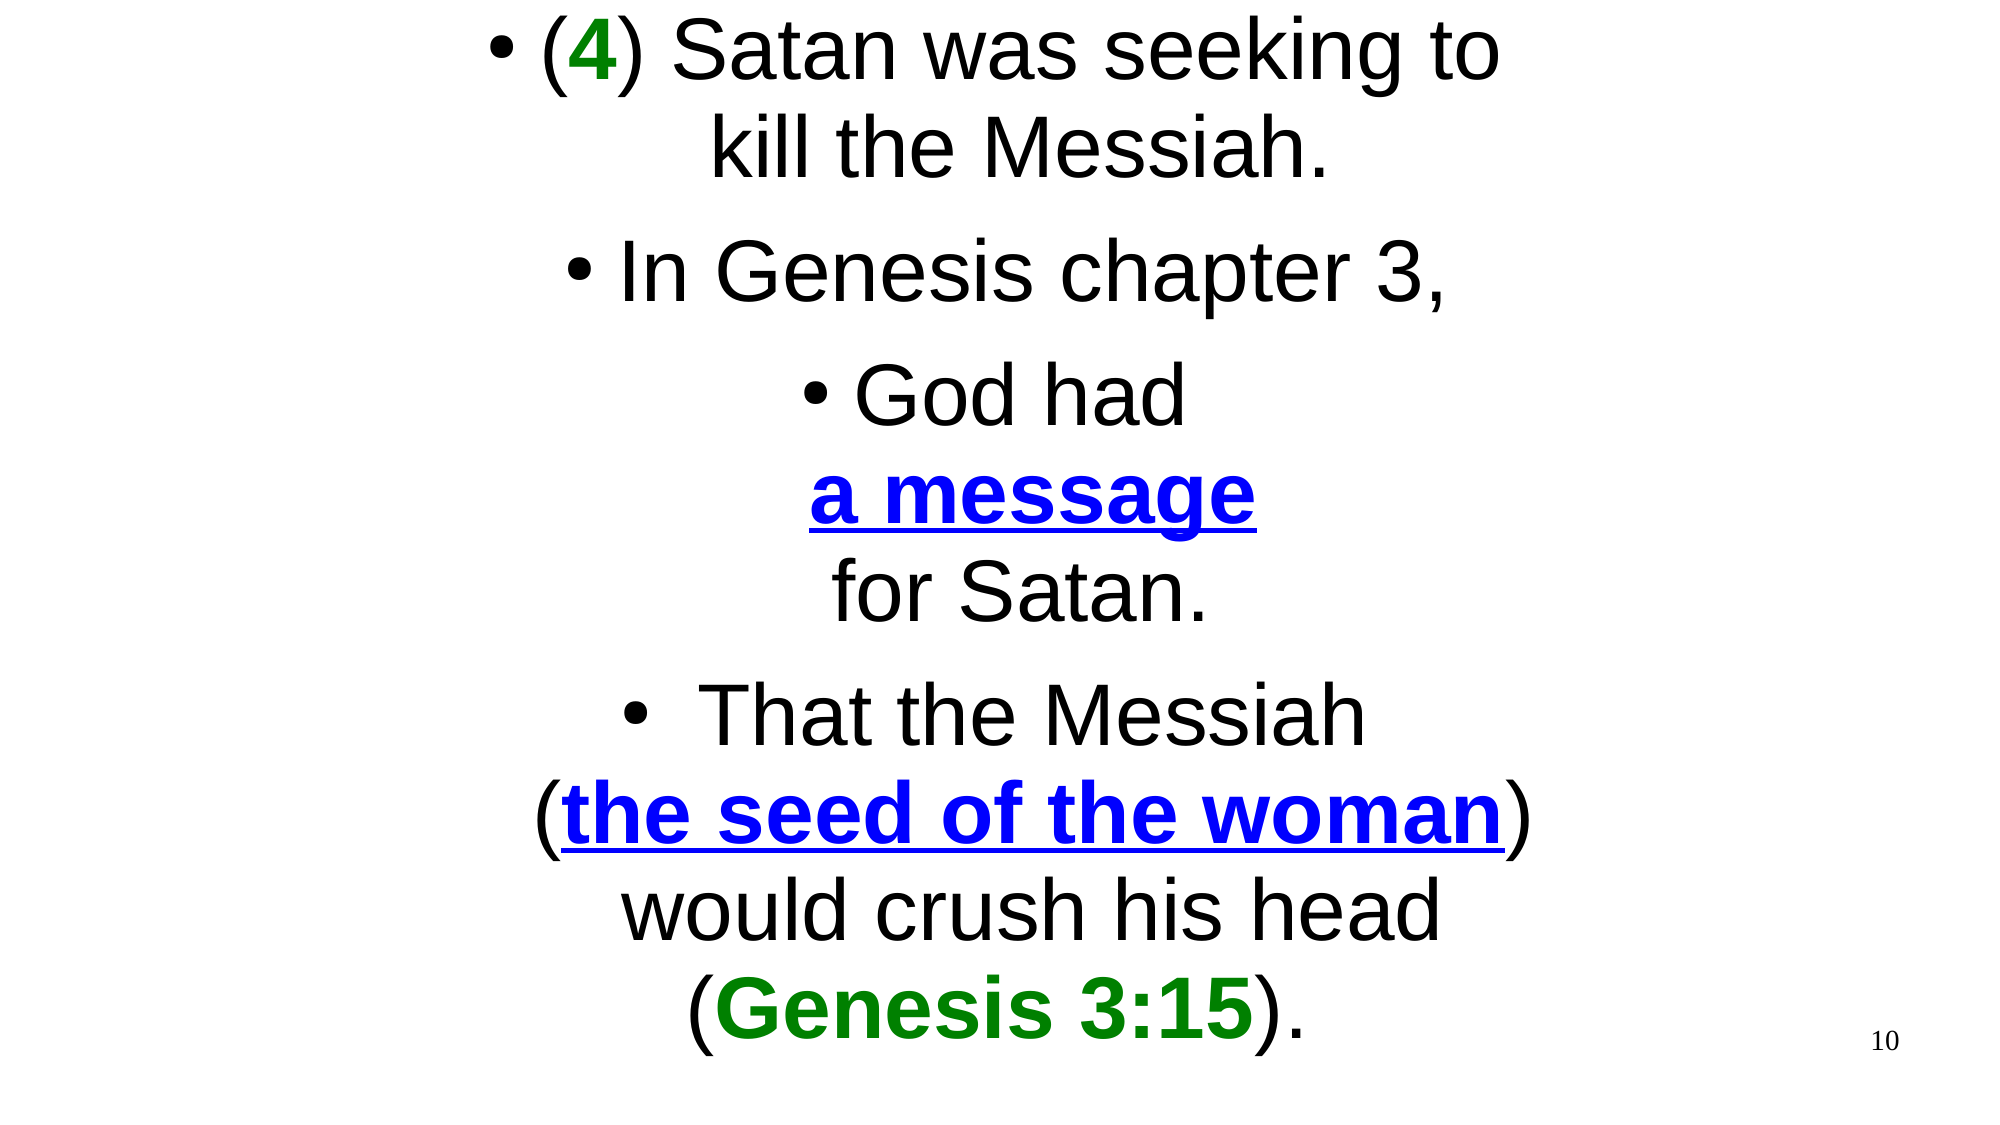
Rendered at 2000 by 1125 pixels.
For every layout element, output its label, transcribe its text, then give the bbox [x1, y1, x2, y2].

list (4) Satan was seeking to kill the Messiah. In Genesis chapter 3, God had a message for Satan. That the Messiah (the seed of the woman) would crush his head (Genesis 3:15). [0, 0, 1996, 1123]
